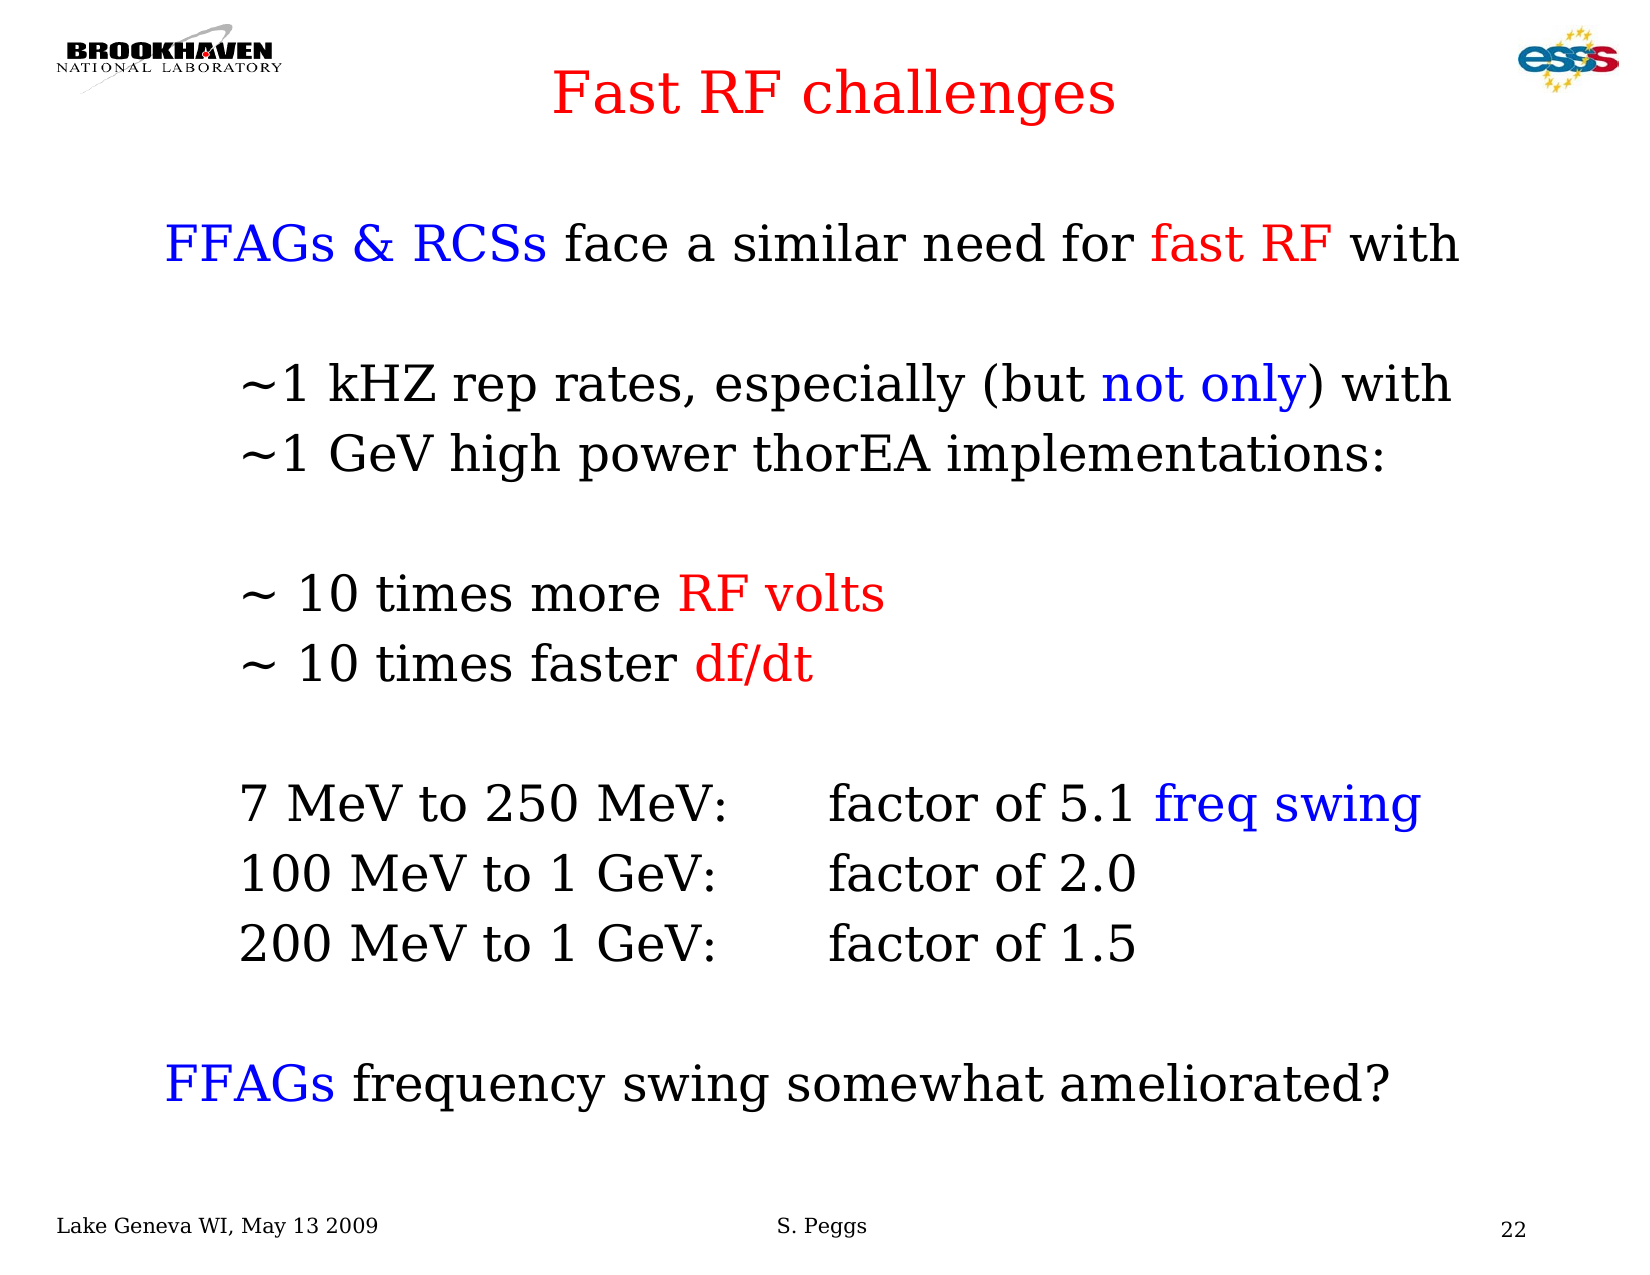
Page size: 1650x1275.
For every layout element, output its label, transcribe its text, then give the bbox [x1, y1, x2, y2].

text_box Fast RF challenges [48, 59, 1621, 128]
picture [56, 24, 282, 59]
picture [1555, 52, 1566, 57]
text_box FFAGs & RCSs face a similar need for fast RF with ~1 kHZ rep rates, especially (but not only) with ~1 GeV high power thorEA implementations: ~ 10 times more RF volts ~ 10 times faster df/dt 7 MeV to 250 MeV: factor of 5.1 freq swing 100 MeV to 1 GeV: factor of 2.0 200 MeV to 1 GeV: factor of 1.5 FFAGs frequency swing somewhat ameliorated? [164, 214, 1533, 1114]
picture [1518, 25, 1619, 59]
